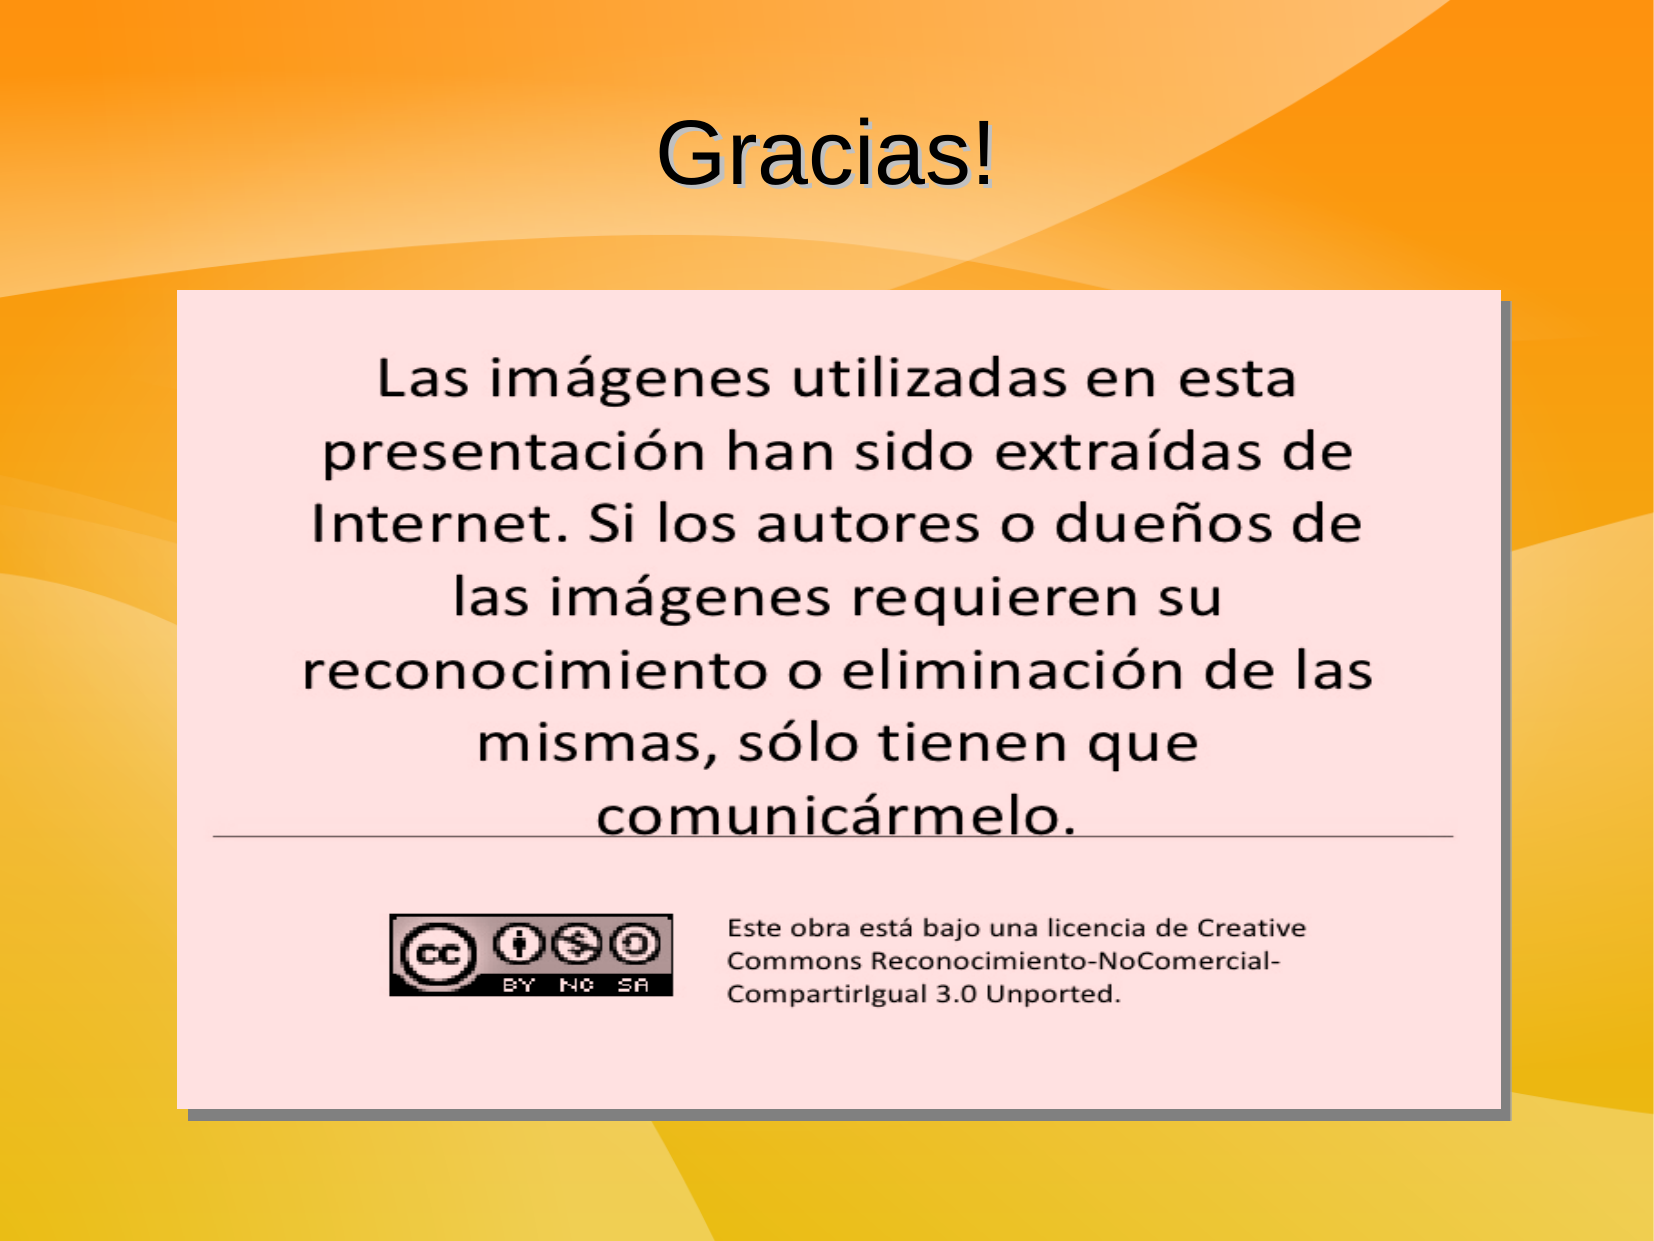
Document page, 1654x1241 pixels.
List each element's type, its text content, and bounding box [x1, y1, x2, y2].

title Gracias! [82, 49, 1571, 257]
picture [0, 0, 1654, 1241]
